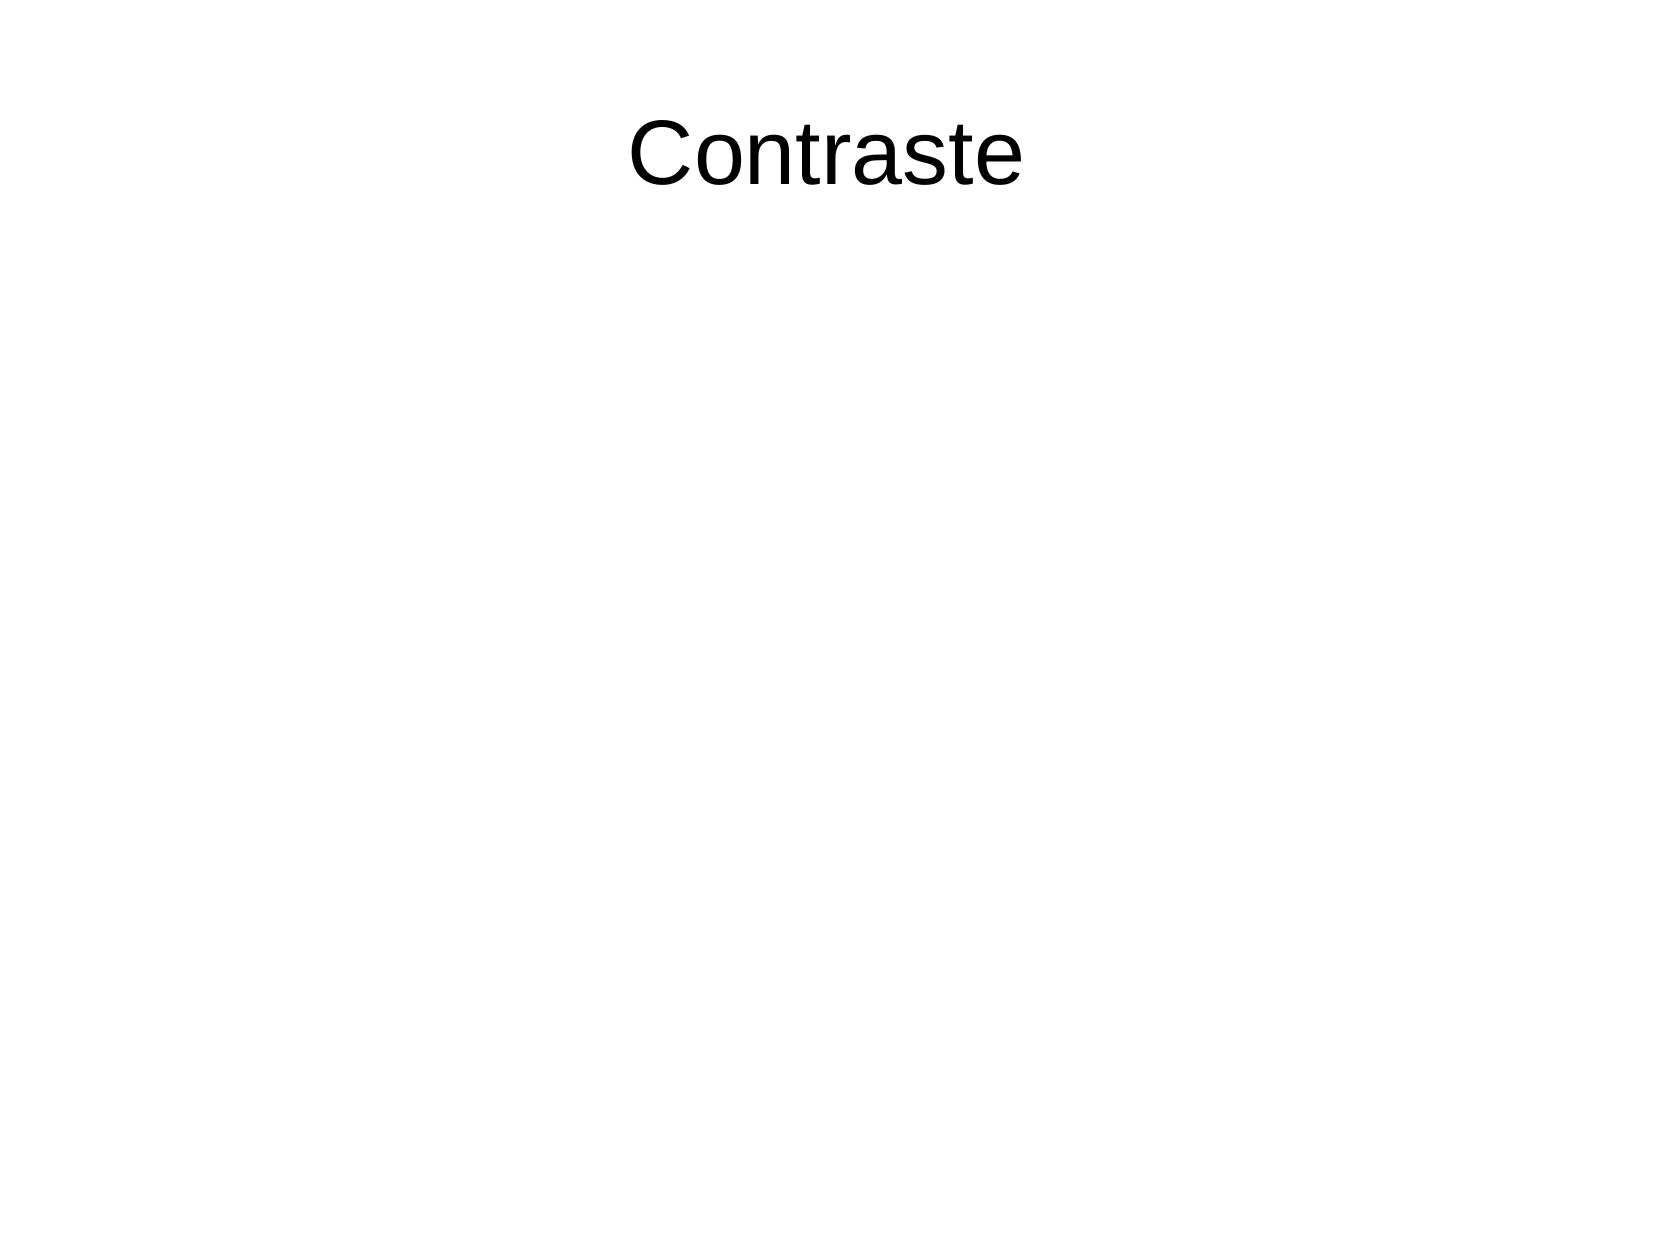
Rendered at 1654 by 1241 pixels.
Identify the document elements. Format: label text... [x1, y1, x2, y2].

title Contraste [82, 49, 1571, 257]
